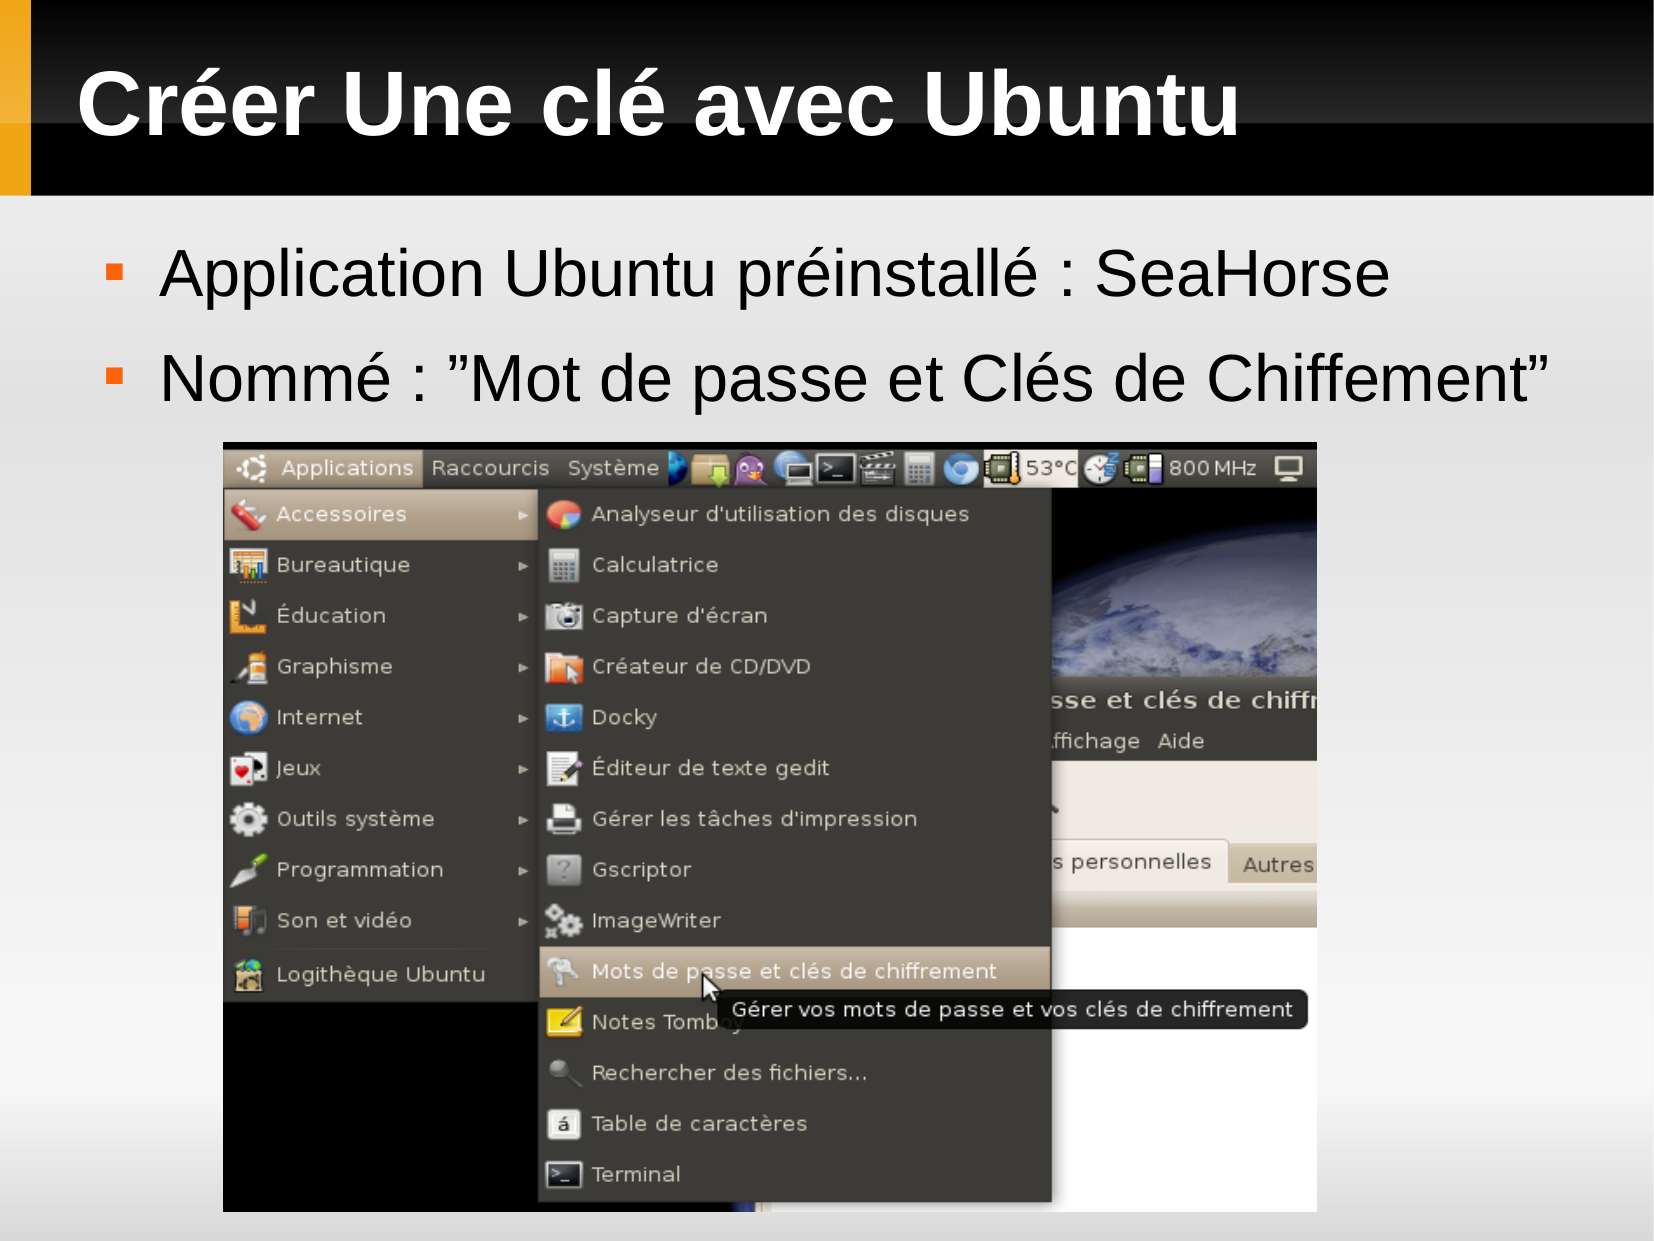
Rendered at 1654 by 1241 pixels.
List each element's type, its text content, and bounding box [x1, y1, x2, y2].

picture [0, 0, 1654, 1241]
list Application Ubuntu préinstallé : SeaHorse Nommé : ”Mot de passe et Clés de Chiffement” [88, 236, 1577, 416]
title Créer Une clé avec Ubuntu [76, 7, 1565, 200]
